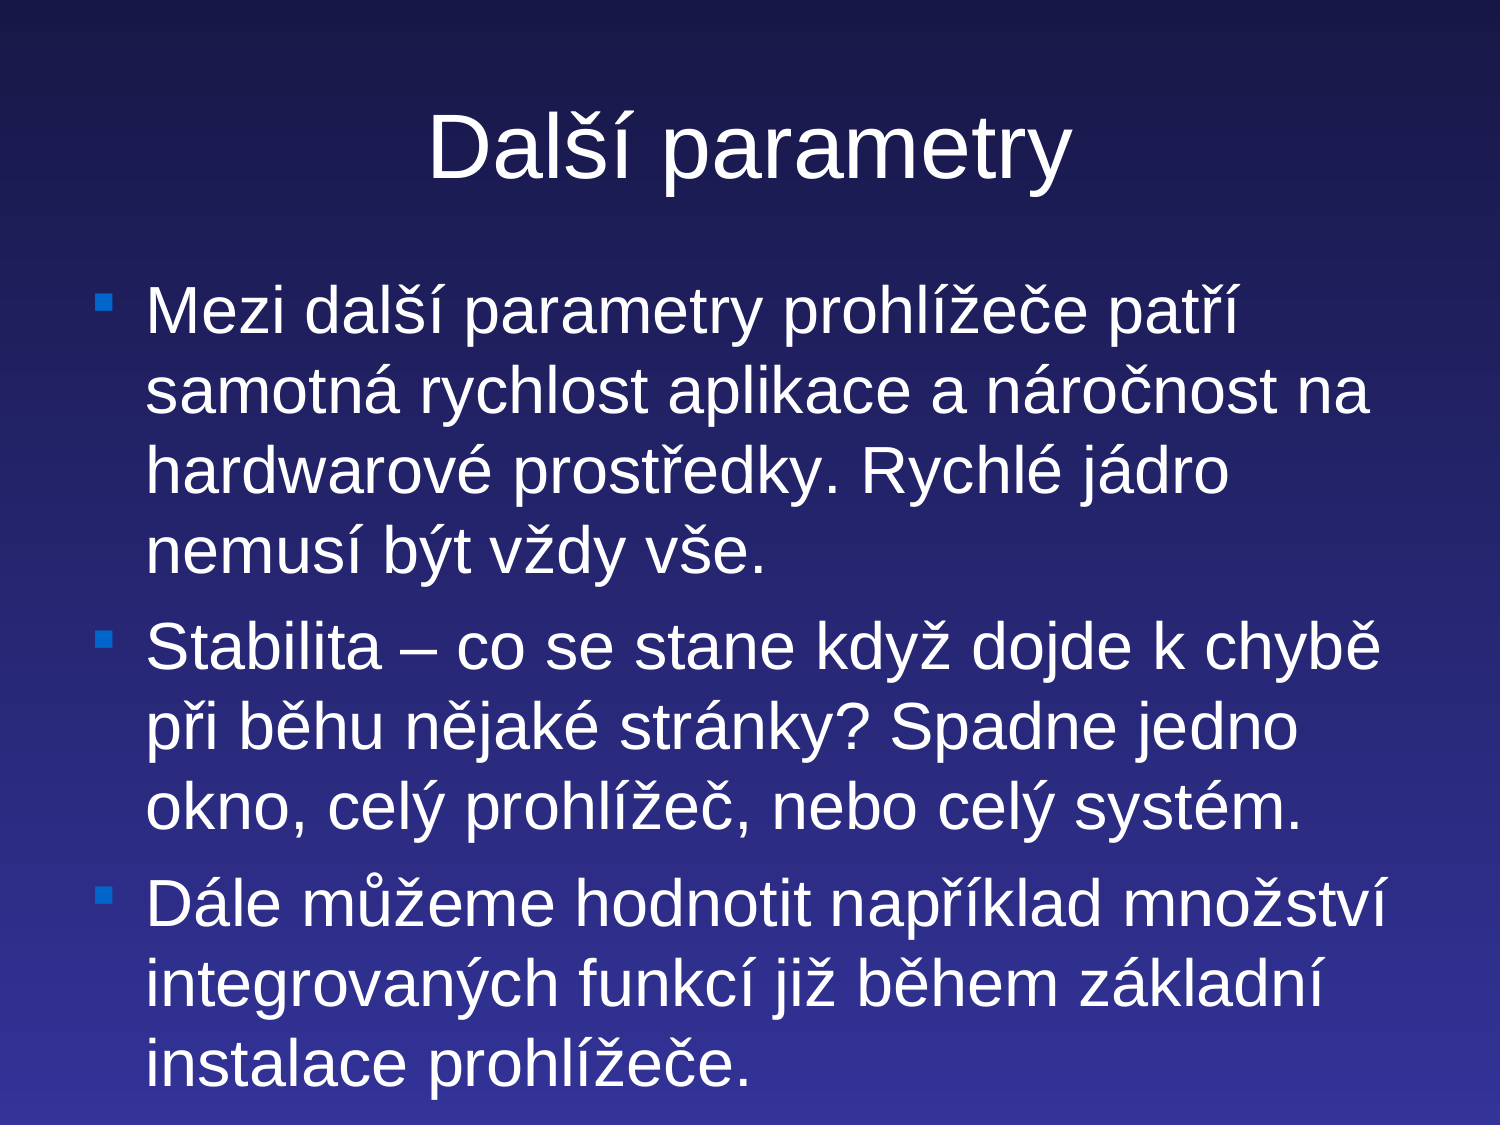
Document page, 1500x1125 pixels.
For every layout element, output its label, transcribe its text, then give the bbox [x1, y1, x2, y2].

list Mezi další parametry prohlížeče patří samotná rychlost aplikace a náročnost na hardwarové prostředky. Rychlé jádro nemusí být vždy vše. Stabilita – co se stane když dojde k chybě při běhu nějaké stránky? Spadne jedno okno, celý prohlížeč, nebo celý systém. Dále můžeme hodnotit například množství integrovaných funkcí již během základní instalace prohlížeče. [75, 262, 1426, 1100]
title Další parametry [75, 45, 1426, 233]
